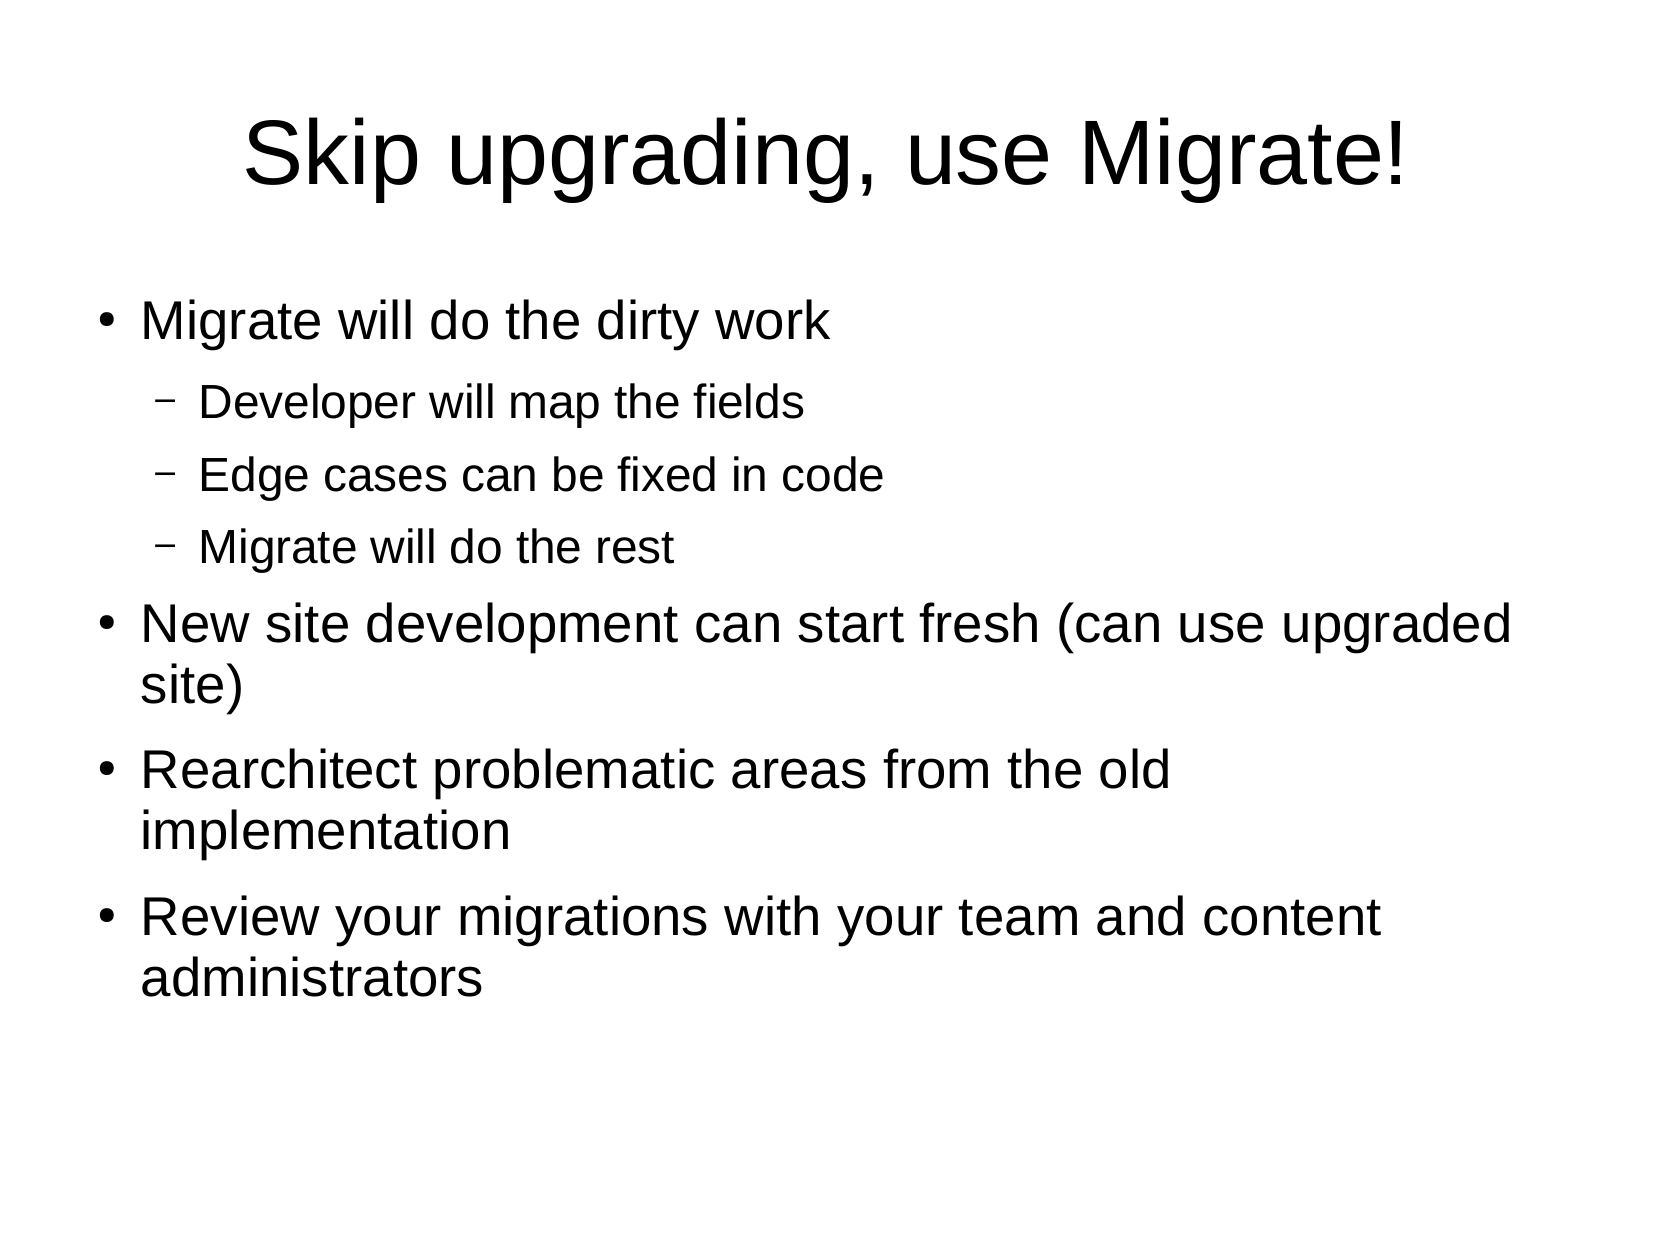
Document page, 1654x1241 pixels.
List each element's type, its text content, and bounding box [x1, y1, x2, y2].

list Migrate will do the dirty work Developer will map the fields Edge cases can be fixed in code Migrate will do the rest New site development can start fresh (can use upgraded site) Rearchitect problematic areas from the old implementation Review your migrations with your team and content administrators [82, 290, 1538, 1010]
title Skip upgrading, use Migrate! [82, 49, 1571, 257]
